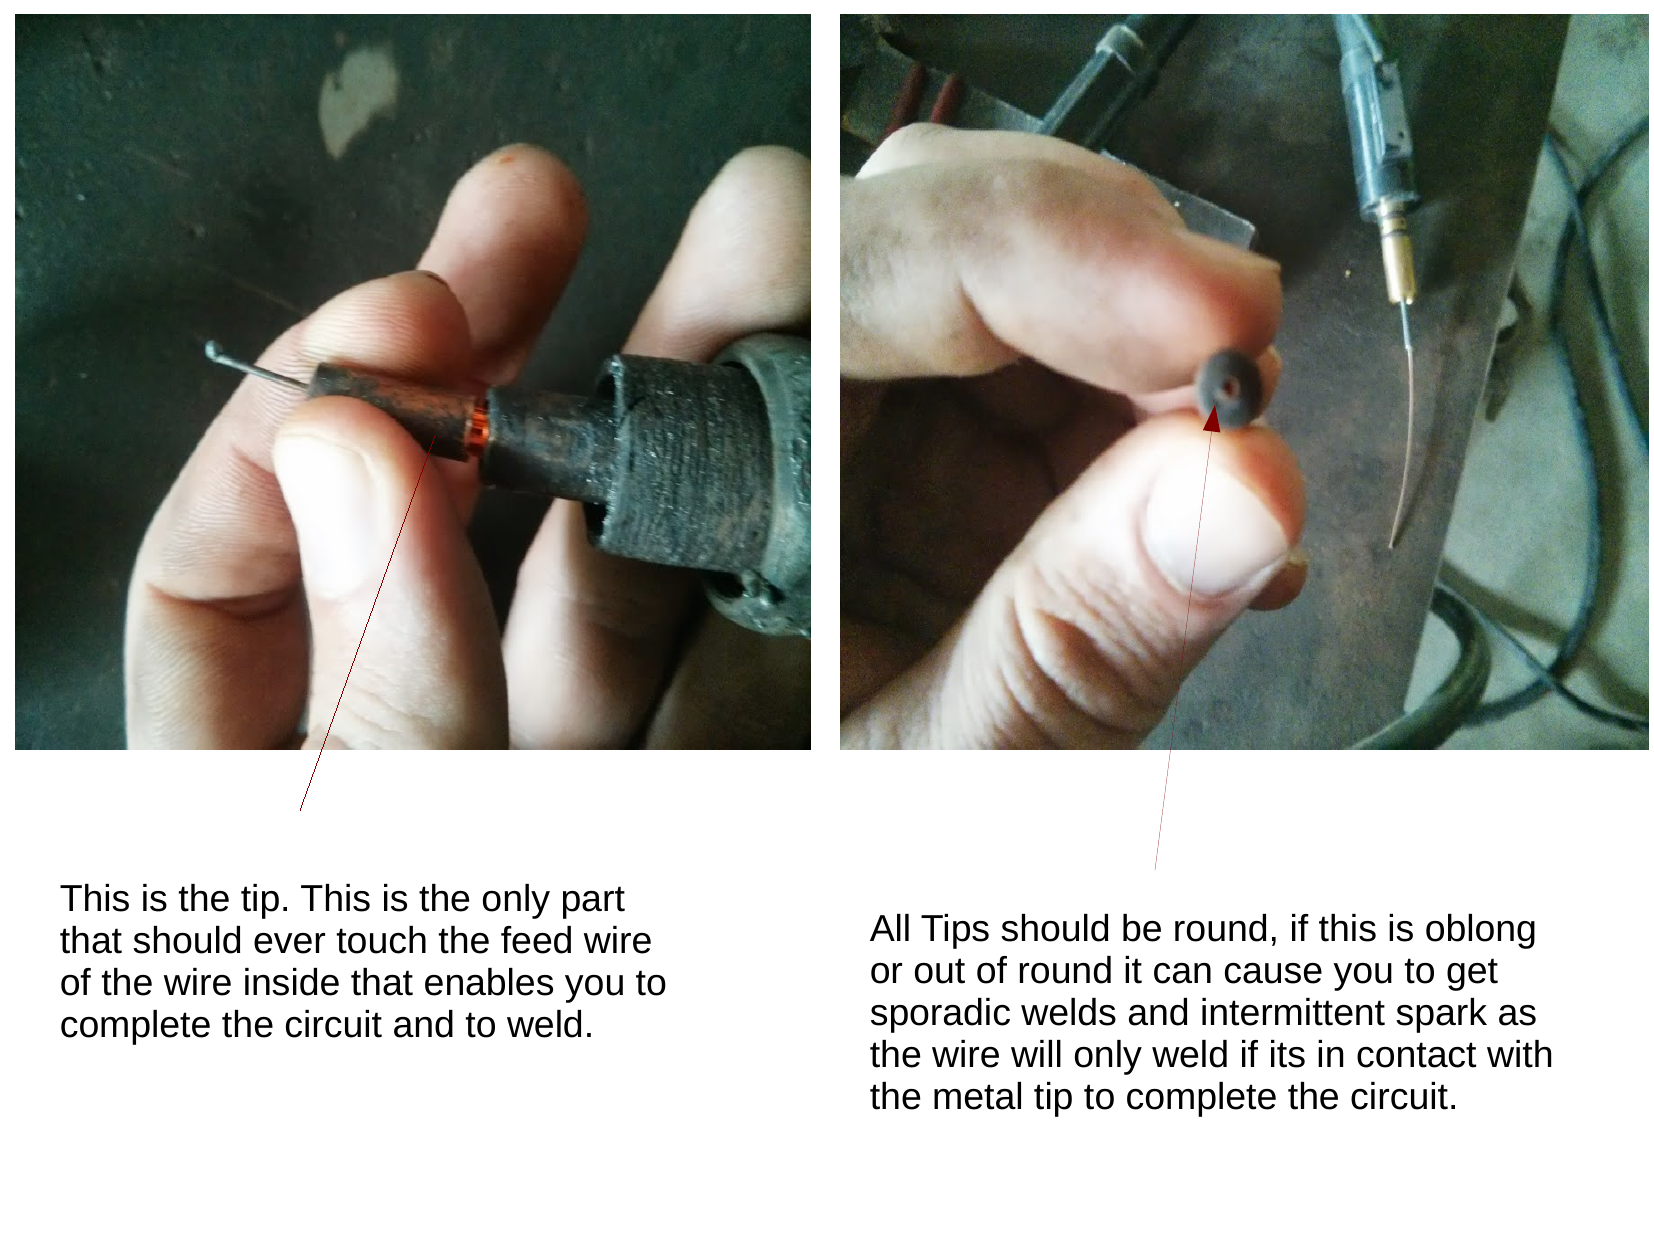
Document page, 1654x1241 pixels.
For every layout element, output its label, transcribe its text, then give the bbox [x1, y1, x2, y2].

picture [15, 14, 811, 751]
text_box All Tips should be round, if this is oblong or out of round it can cause you to get sporadic welds and intermittent spark as the wire will only weld if its in contact with the metal tip to complete the circuit. [855, 900, 1591, 1126]
picture [840, 14, 1649, 751]
text_box This is the tip. This is the only part that should ever touch the feed wire of the wire inside that enables you to complete the circuit and to weld. [45, 870, 706, 1054]
